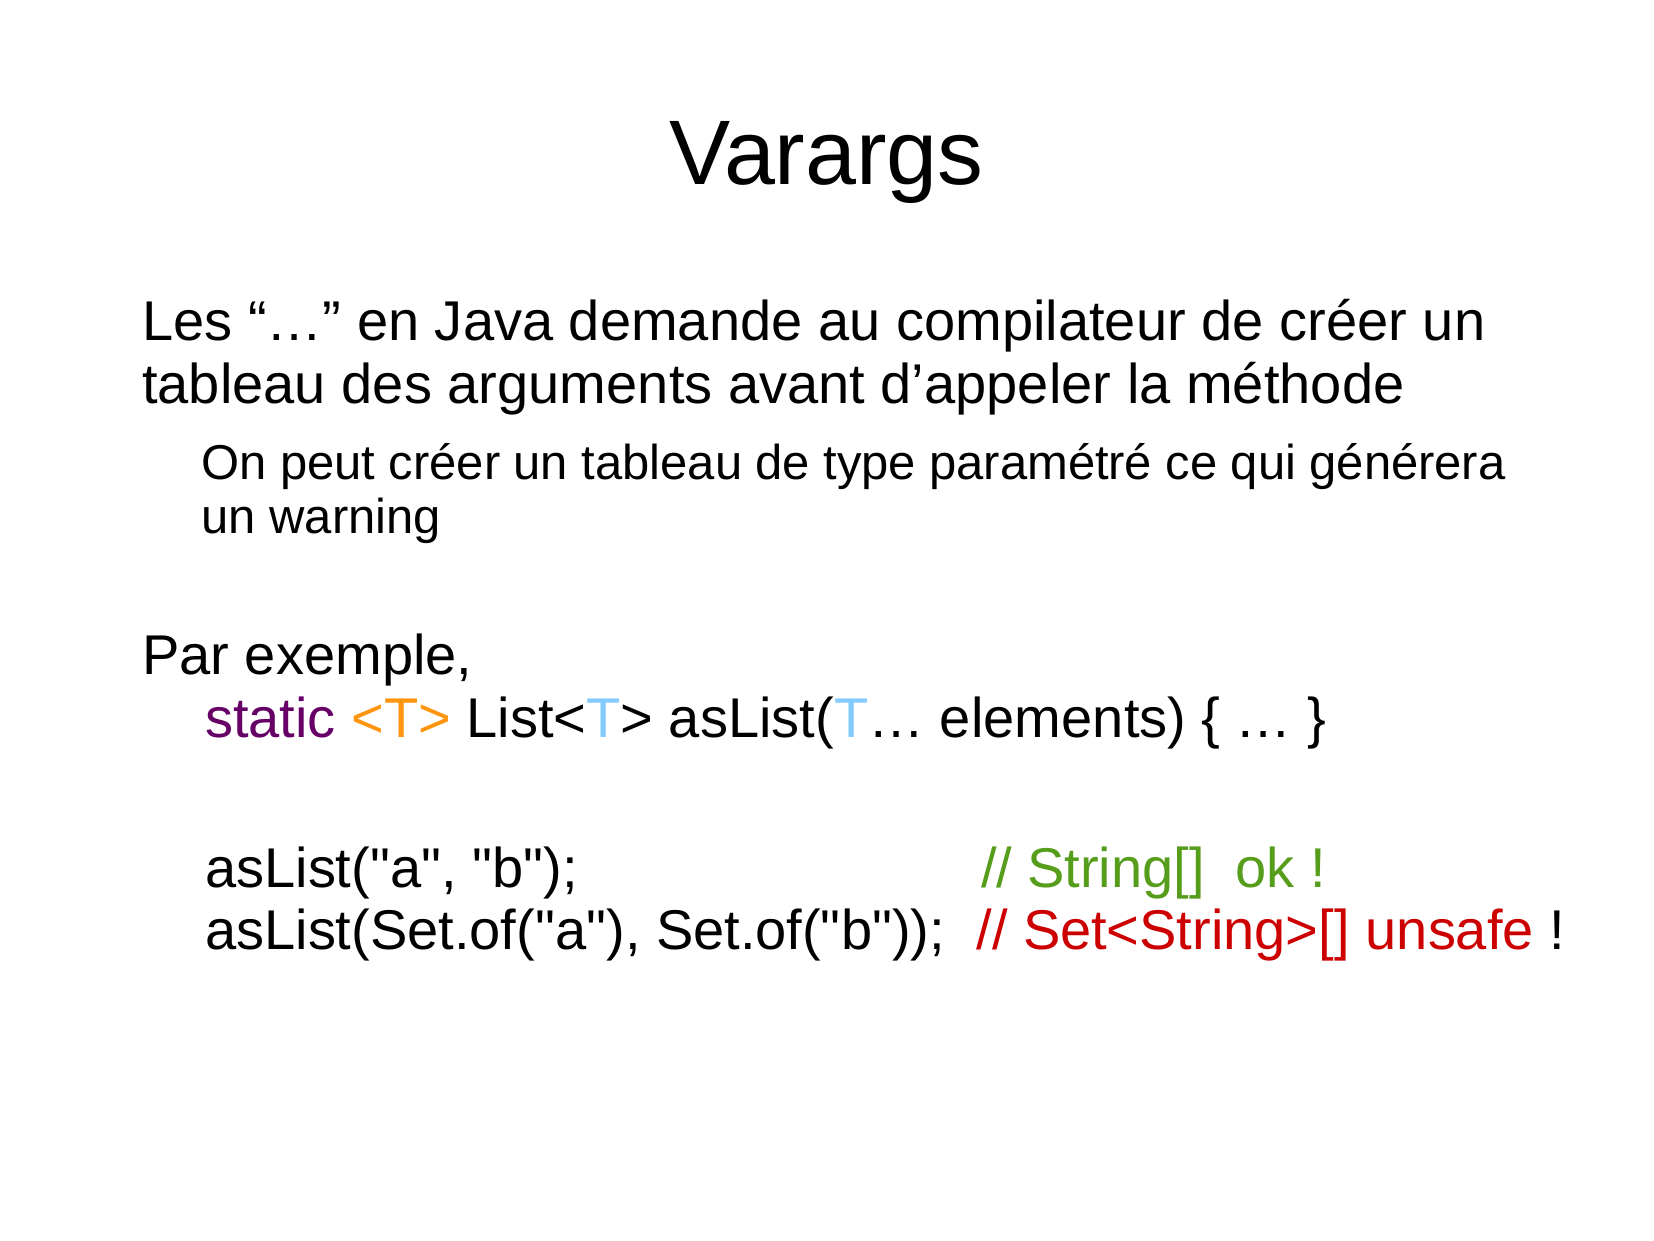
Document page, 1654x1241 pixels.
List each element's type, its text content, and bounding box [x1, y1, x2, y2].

title Varargs [82, 49, 1571, 257]
list Les “…” en Java demande au compilateur de créer un tableau des arguments avant d’appeler la méthode On peut créer un tableau de type paramétré ce qui générera un warning Par exemple, static <T> List<T> asList(T… elements) { … } asList("a", "b"); // String[] ok ! asList(Set.of("a"), Set.of("b")); // Set<String>[] unsafe ! [82, 290, 1571, 1171]
